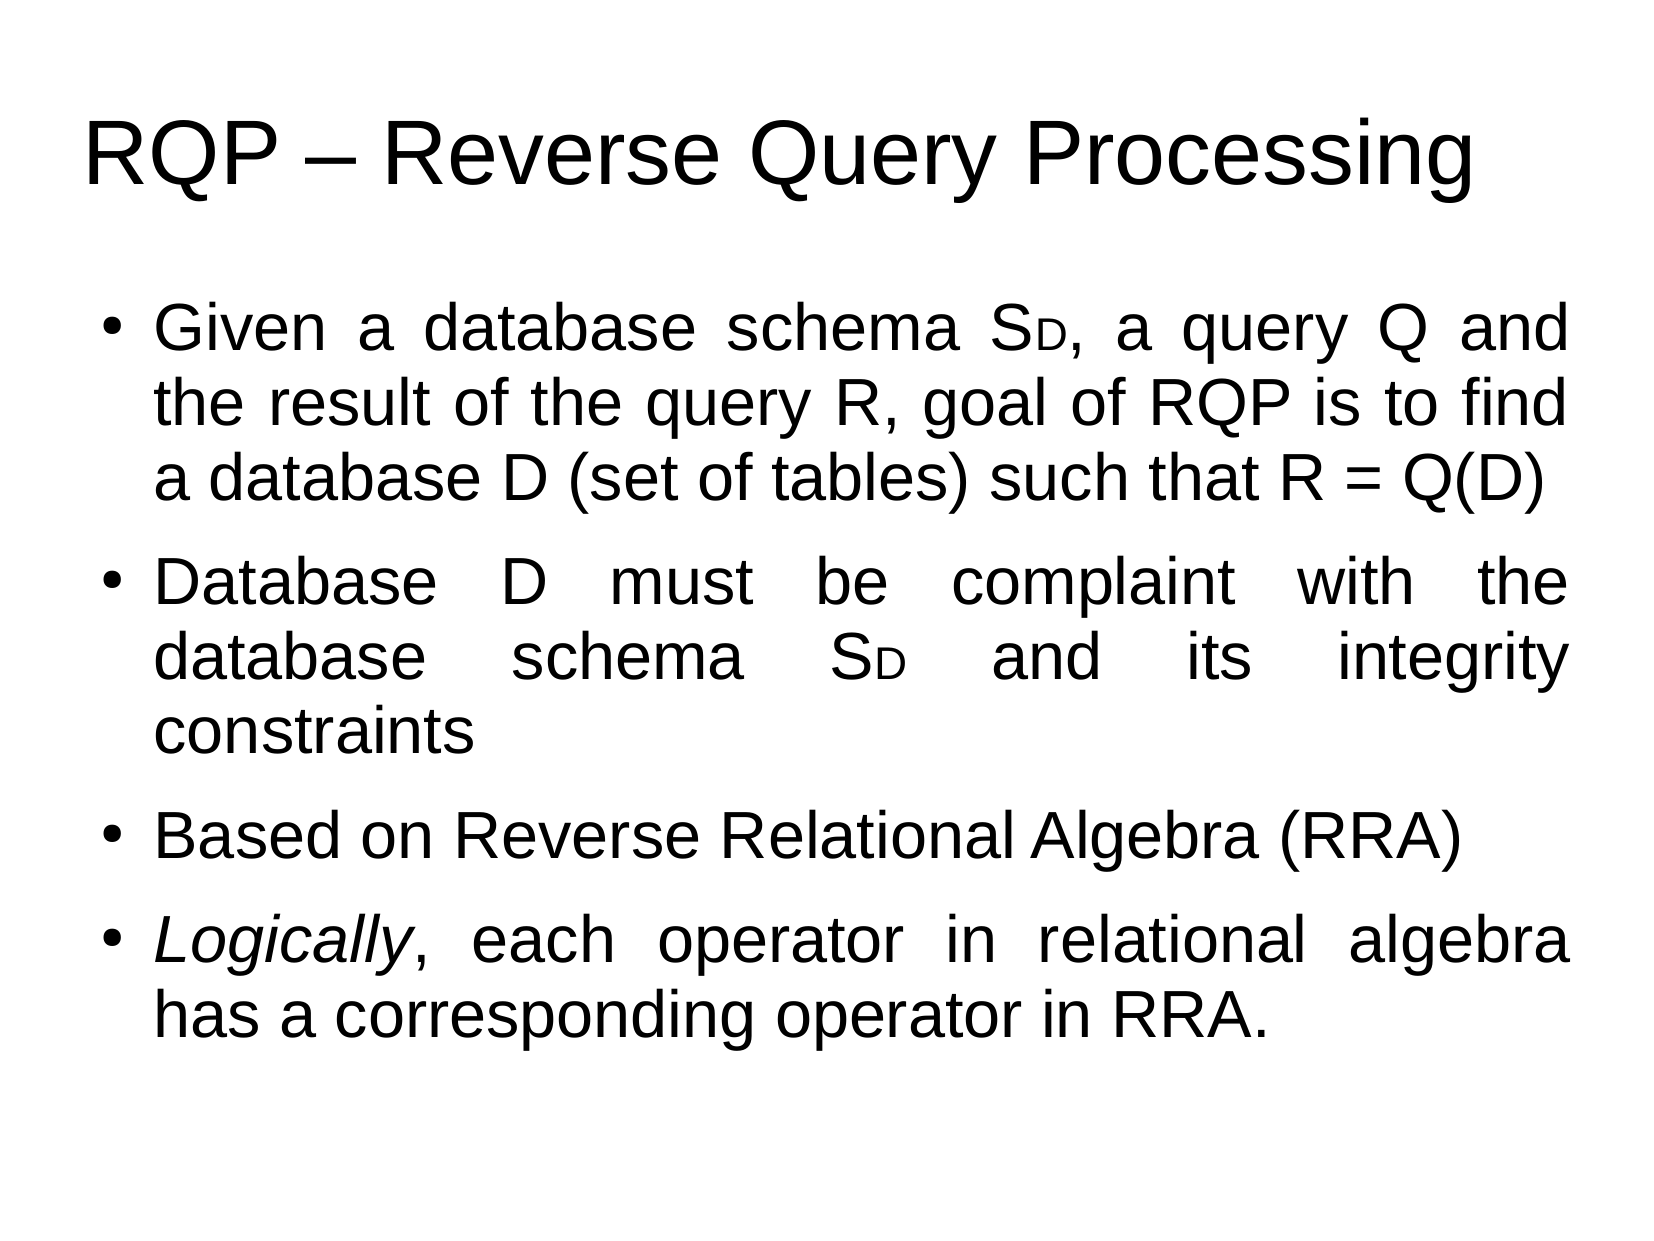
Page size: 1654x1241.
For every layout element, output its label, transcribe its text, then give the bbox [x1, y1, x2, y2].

title RQP – Reverse Query Processing [82, 49, 1571, 257]
list Given a database schema SD, a query Q and the result of the query R, goal of RQP is to find a database D (set of tables) such that R = Q(D) Database D must be complaint with the database schema SD and its integrity constraints Based on Reverse Relational Algebra (RRA) Logically, each operator in relational algebra has a corresponding operator in RRA. [82, 290, 1571, 1094]
